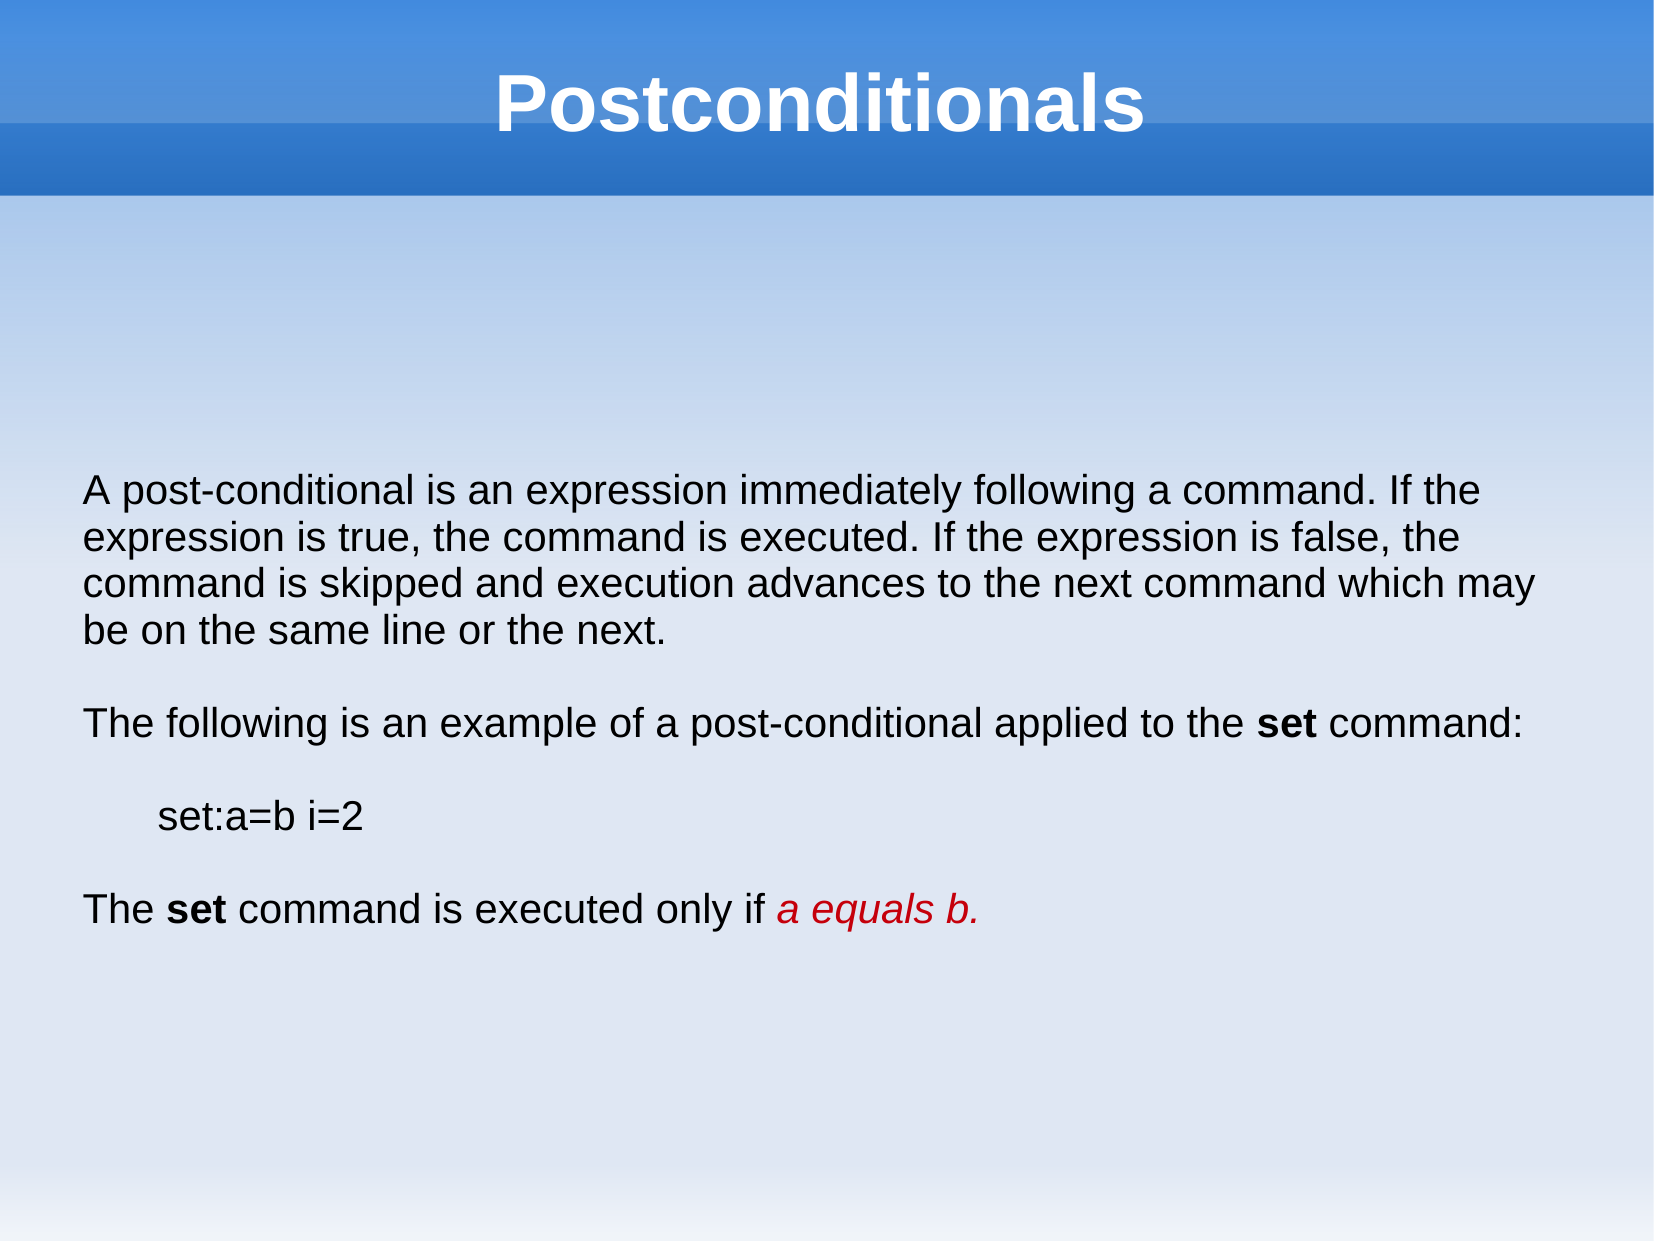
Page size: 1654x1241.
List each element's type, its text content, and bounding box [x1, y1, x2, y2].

title Postconditionals [76, 0, 1565, 208]
picture [0, 0, 1654, 1241]
subtitle A post-conditional is an expression immediately following a command. If the expression is true, the command is executed. If the expression is false, the command is skipped and execution advances to the next command which may be on the same line or the next. The following is an example of a post-conditional applied to the set command: set:a=b i=2 The set command is executed only if a equals b. [82, 290, 1571, 1109]
